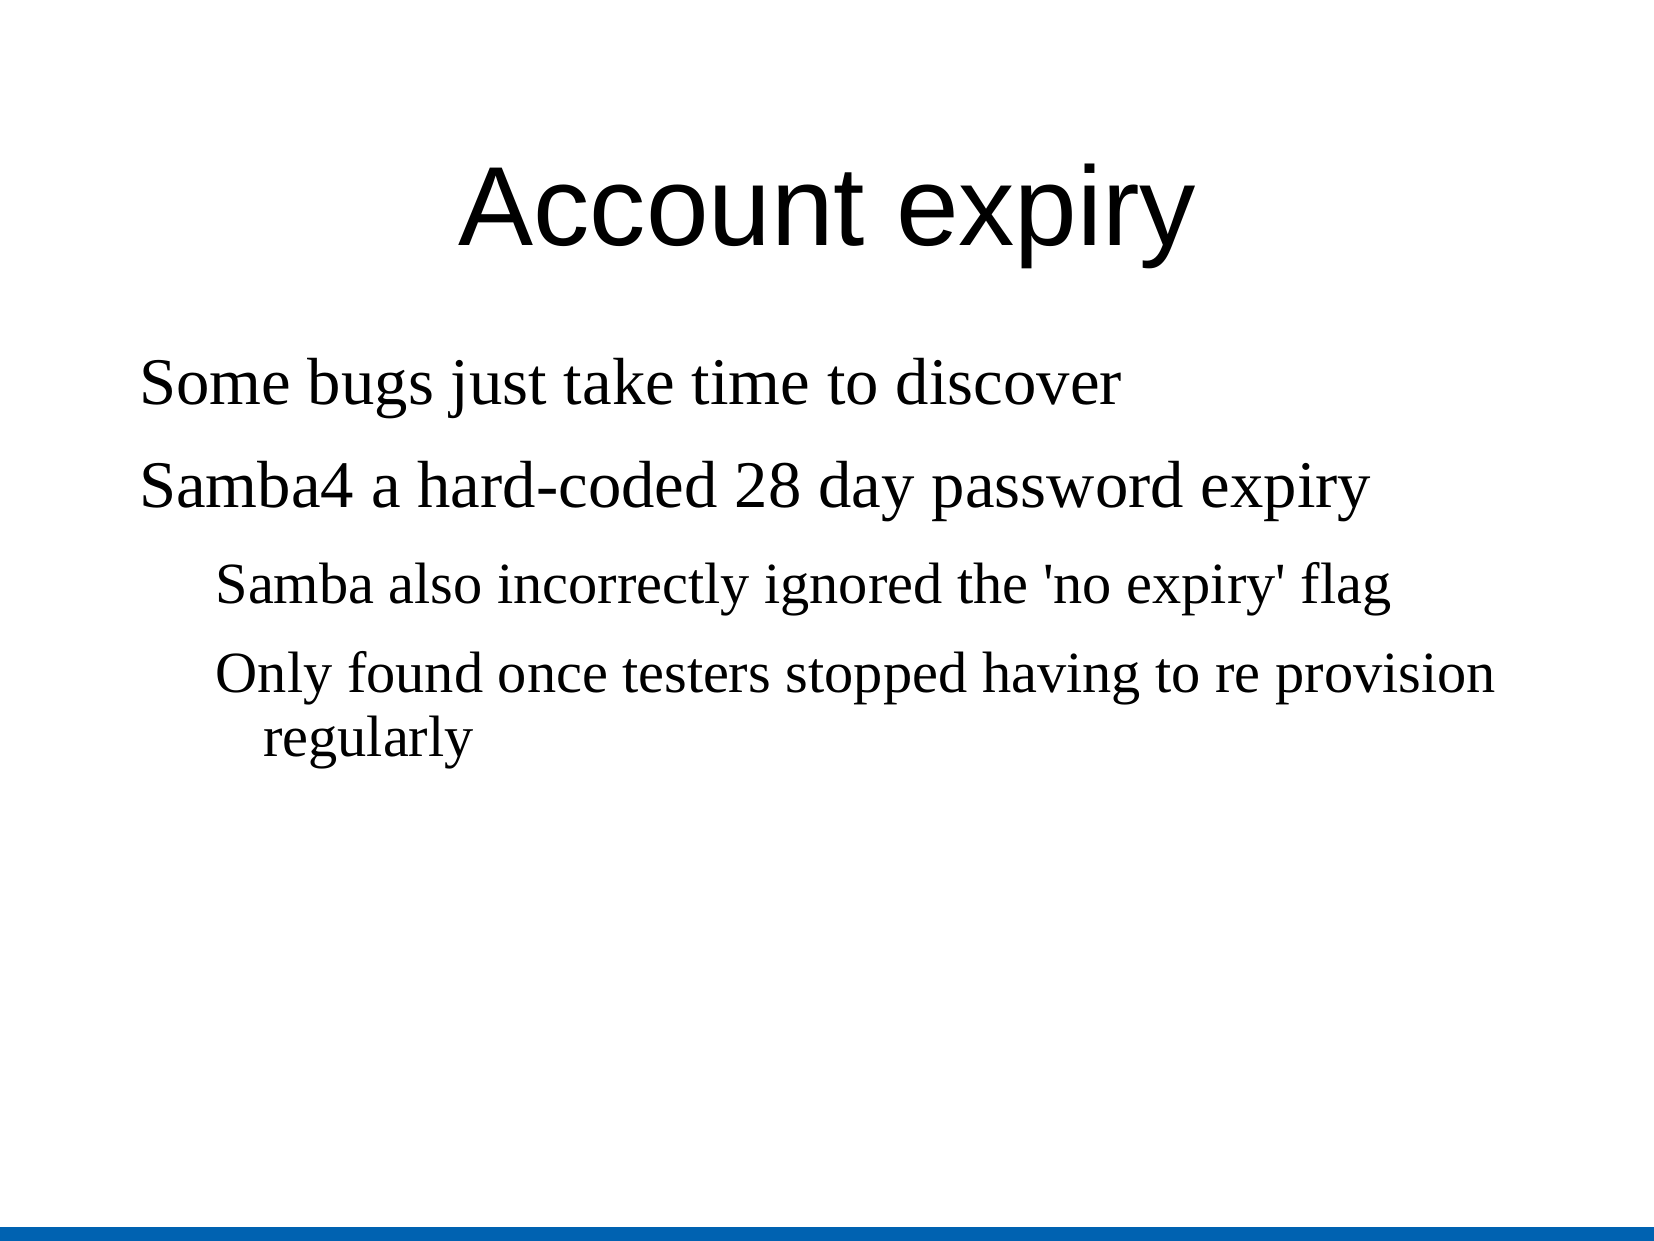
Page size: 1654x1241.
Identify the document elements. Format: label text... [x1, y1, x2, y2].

title Account expiry [121, 110, 1534, 303]
list Some bugs just take time to discover Samba4 a hard-coded 28 day password expiry Samba also incorrectly ignored the 'no expiry' flag Only found once testers stopped having to re provision regularly [121, 344, 1534, 1112]
